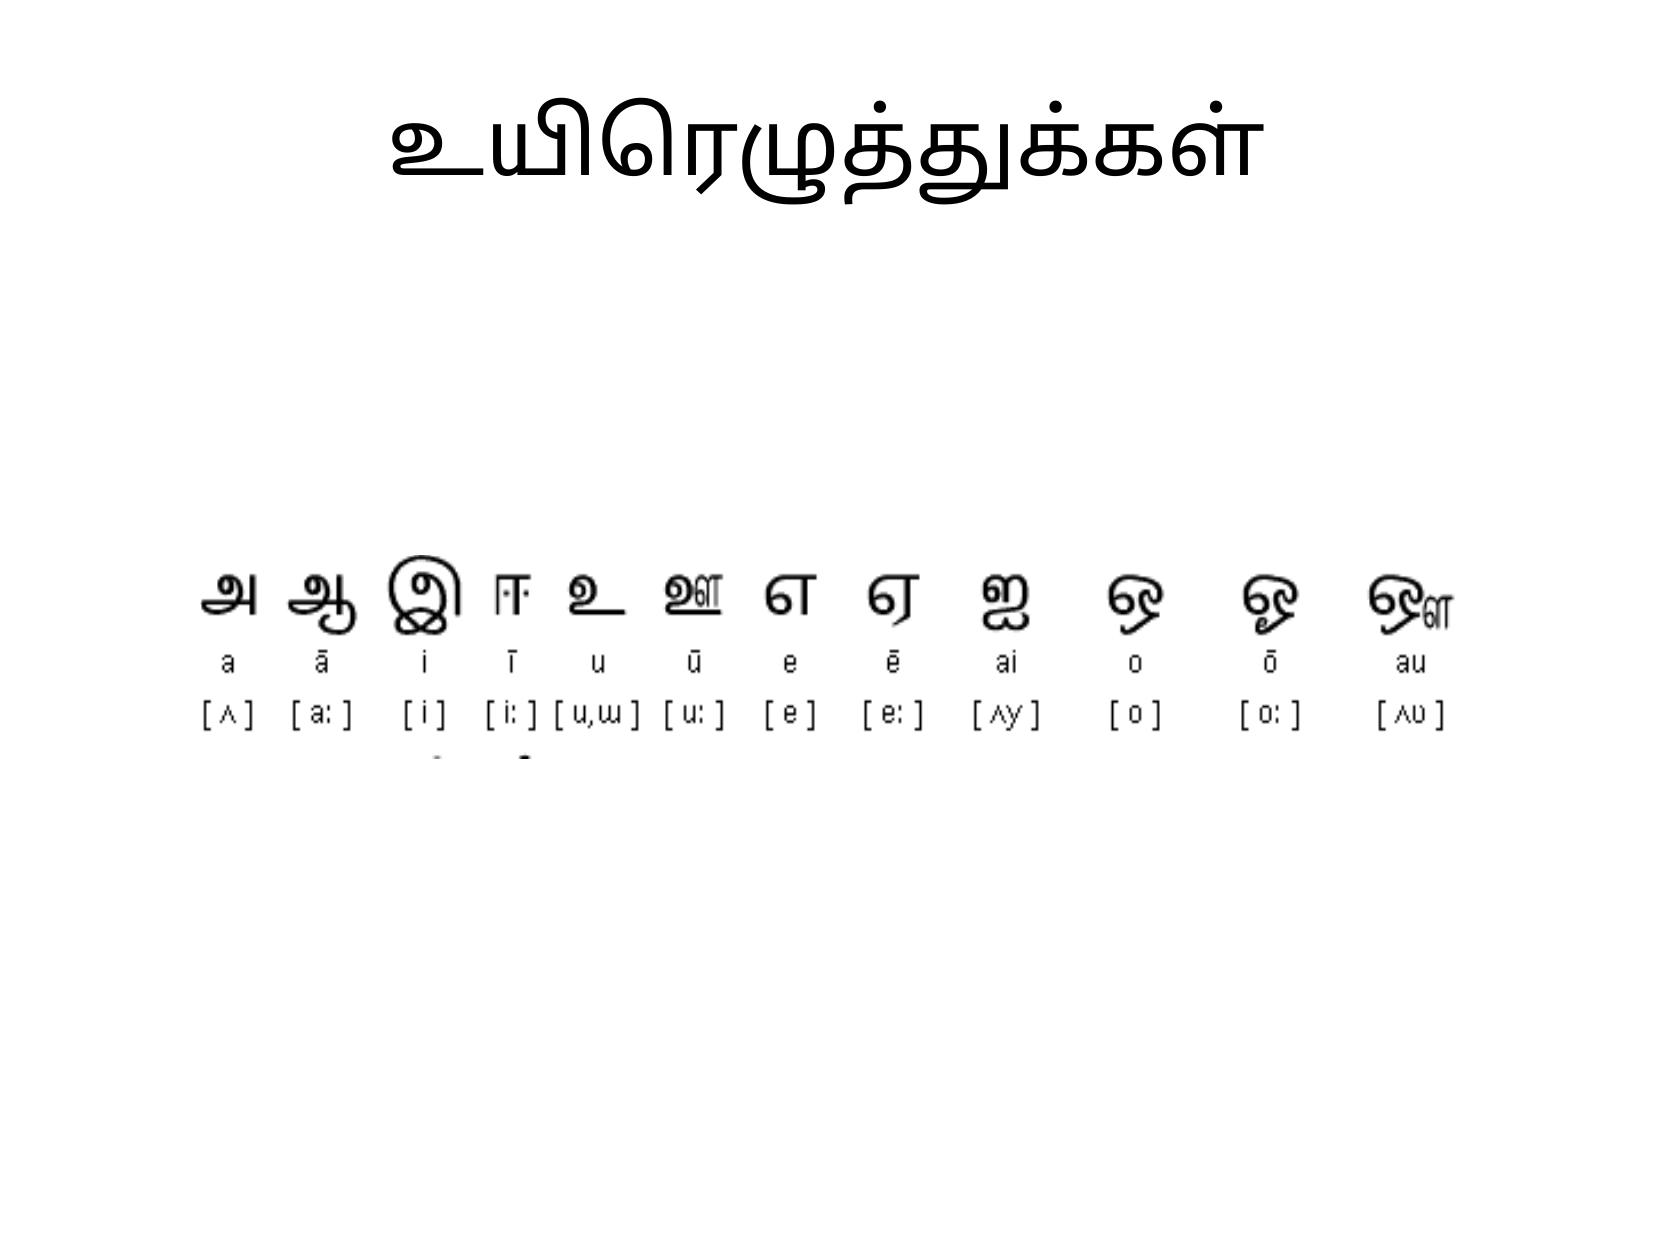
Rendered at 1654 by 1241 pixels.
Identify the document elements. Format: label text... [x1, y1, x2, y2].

title உயிரெழுத்துக்கள் [82, 49, 1571, 257]
subtitle [82, 290, 1571, 1010]
picture [200, 555, 1512, 759]
